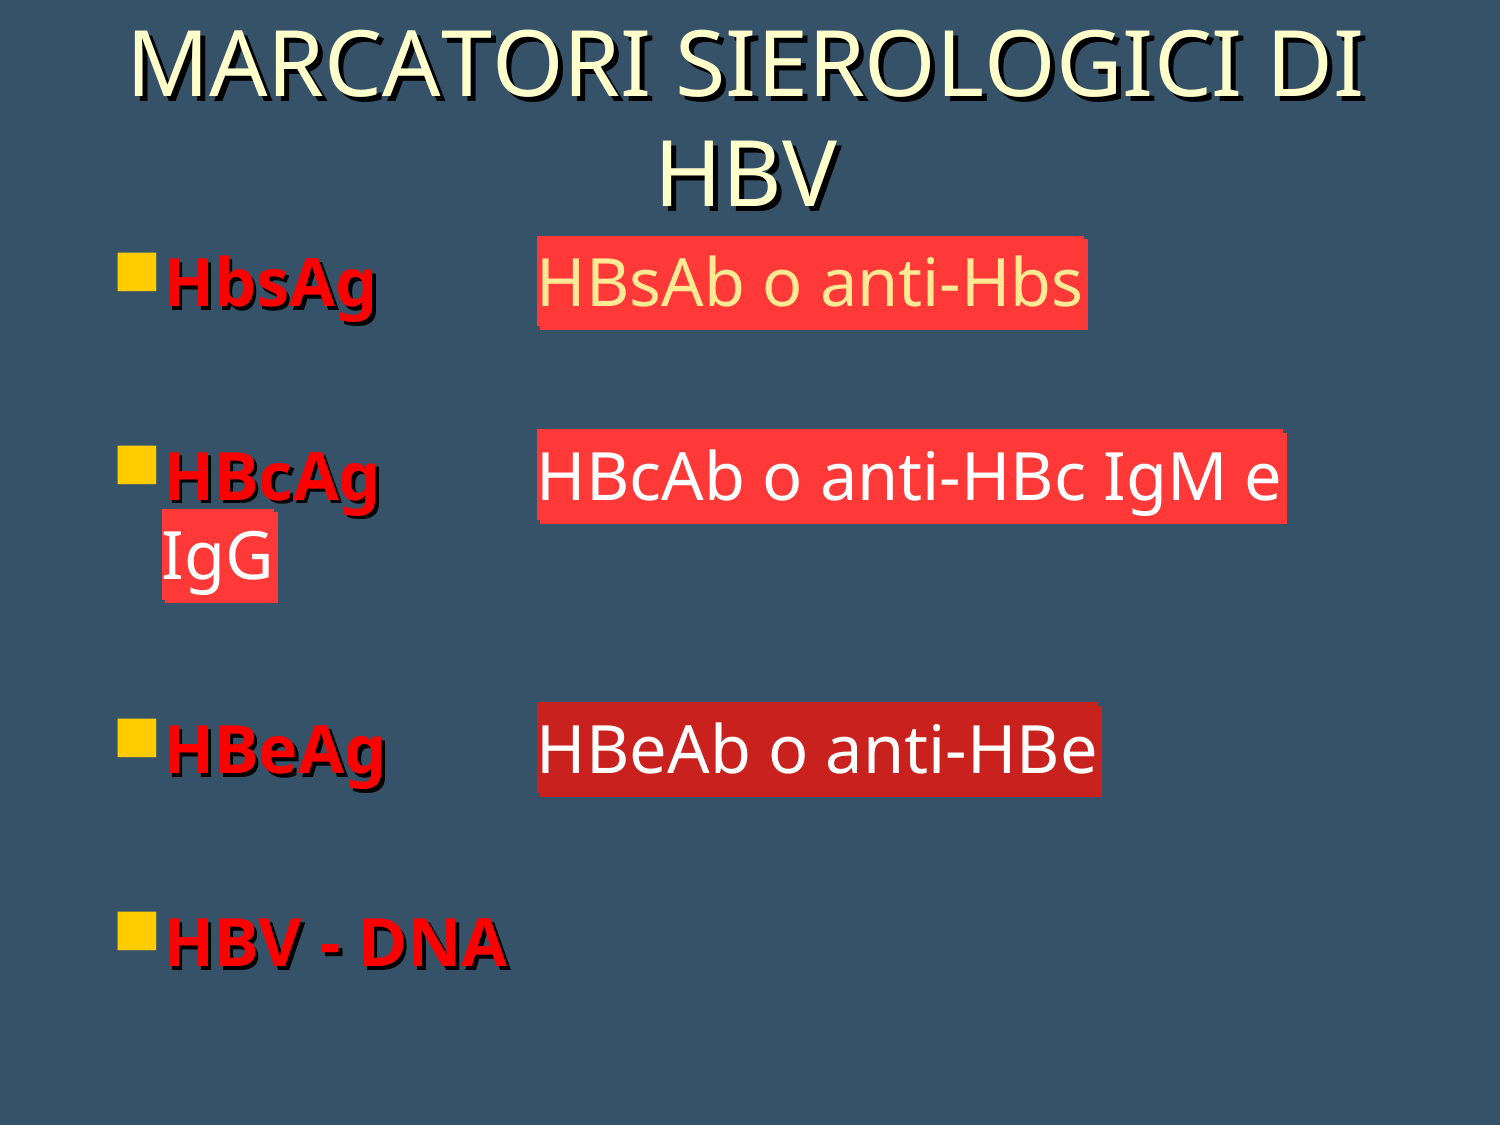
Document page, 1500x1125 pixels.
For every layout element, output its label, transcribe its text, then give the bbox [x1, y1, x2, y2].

text_box MARCATORI SIEROLOGICI DI HBV [70, 0, 1421, 225]
text_box HbsAg HBsAb o anti-Hbs HBcAg HBcAb o anti-HBc IgM e IgG HBeAg HBeAb o anti-HBe HBV - DNA [112, 376, 1388, 844]
